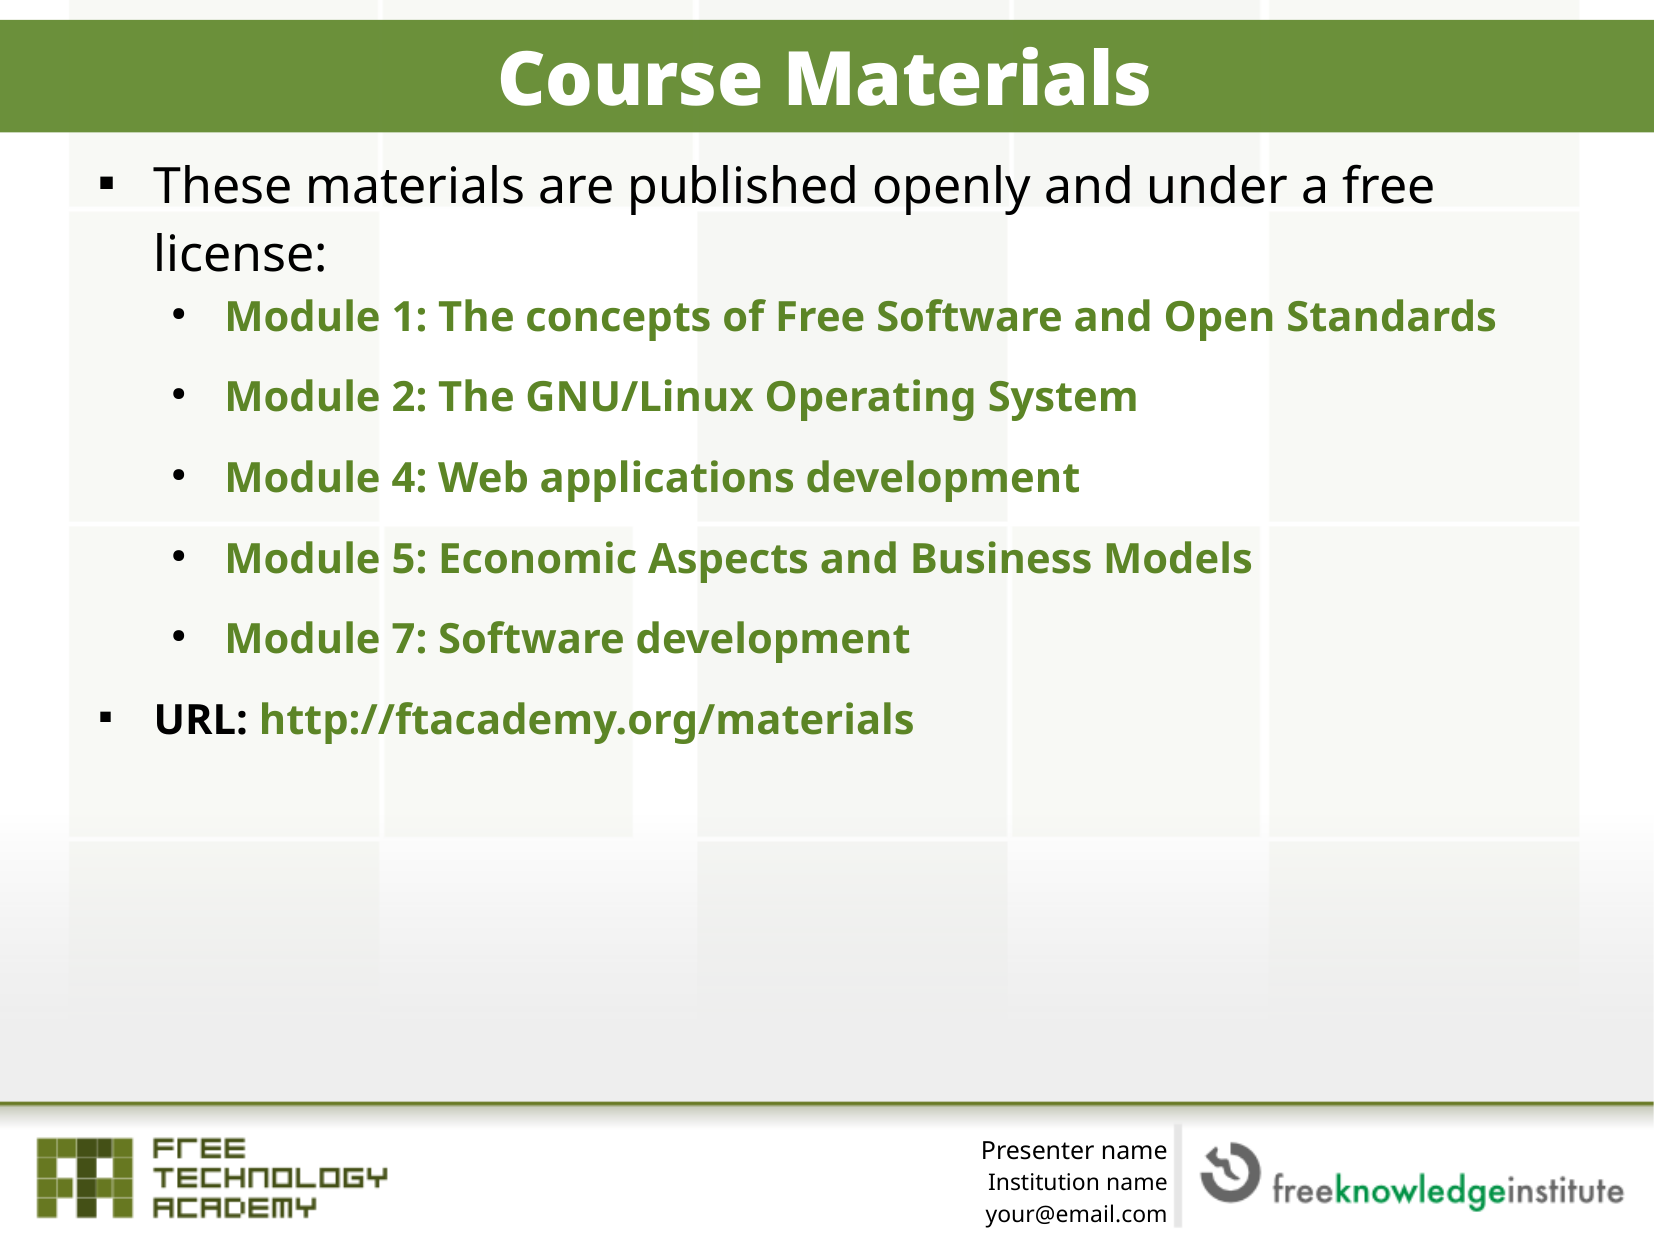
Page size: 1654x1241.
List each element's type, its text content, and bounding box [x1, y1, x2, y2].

picture [0, 133, 1654, 1241]
picture [0, 0, 1654, 19]
list These materials are published openly and under a free license: Module 1: The concepts of Free Software and Open Standards Module 2: The GNU/Linux Operating System Module 4: Web applications development Module 5: Economic Aspects and Business Models Module 7: Software development URL: http://ftacademy.org/materials [82, 150, 1571, 1073]
title Course Materials [37, 32, 1613, 120]
